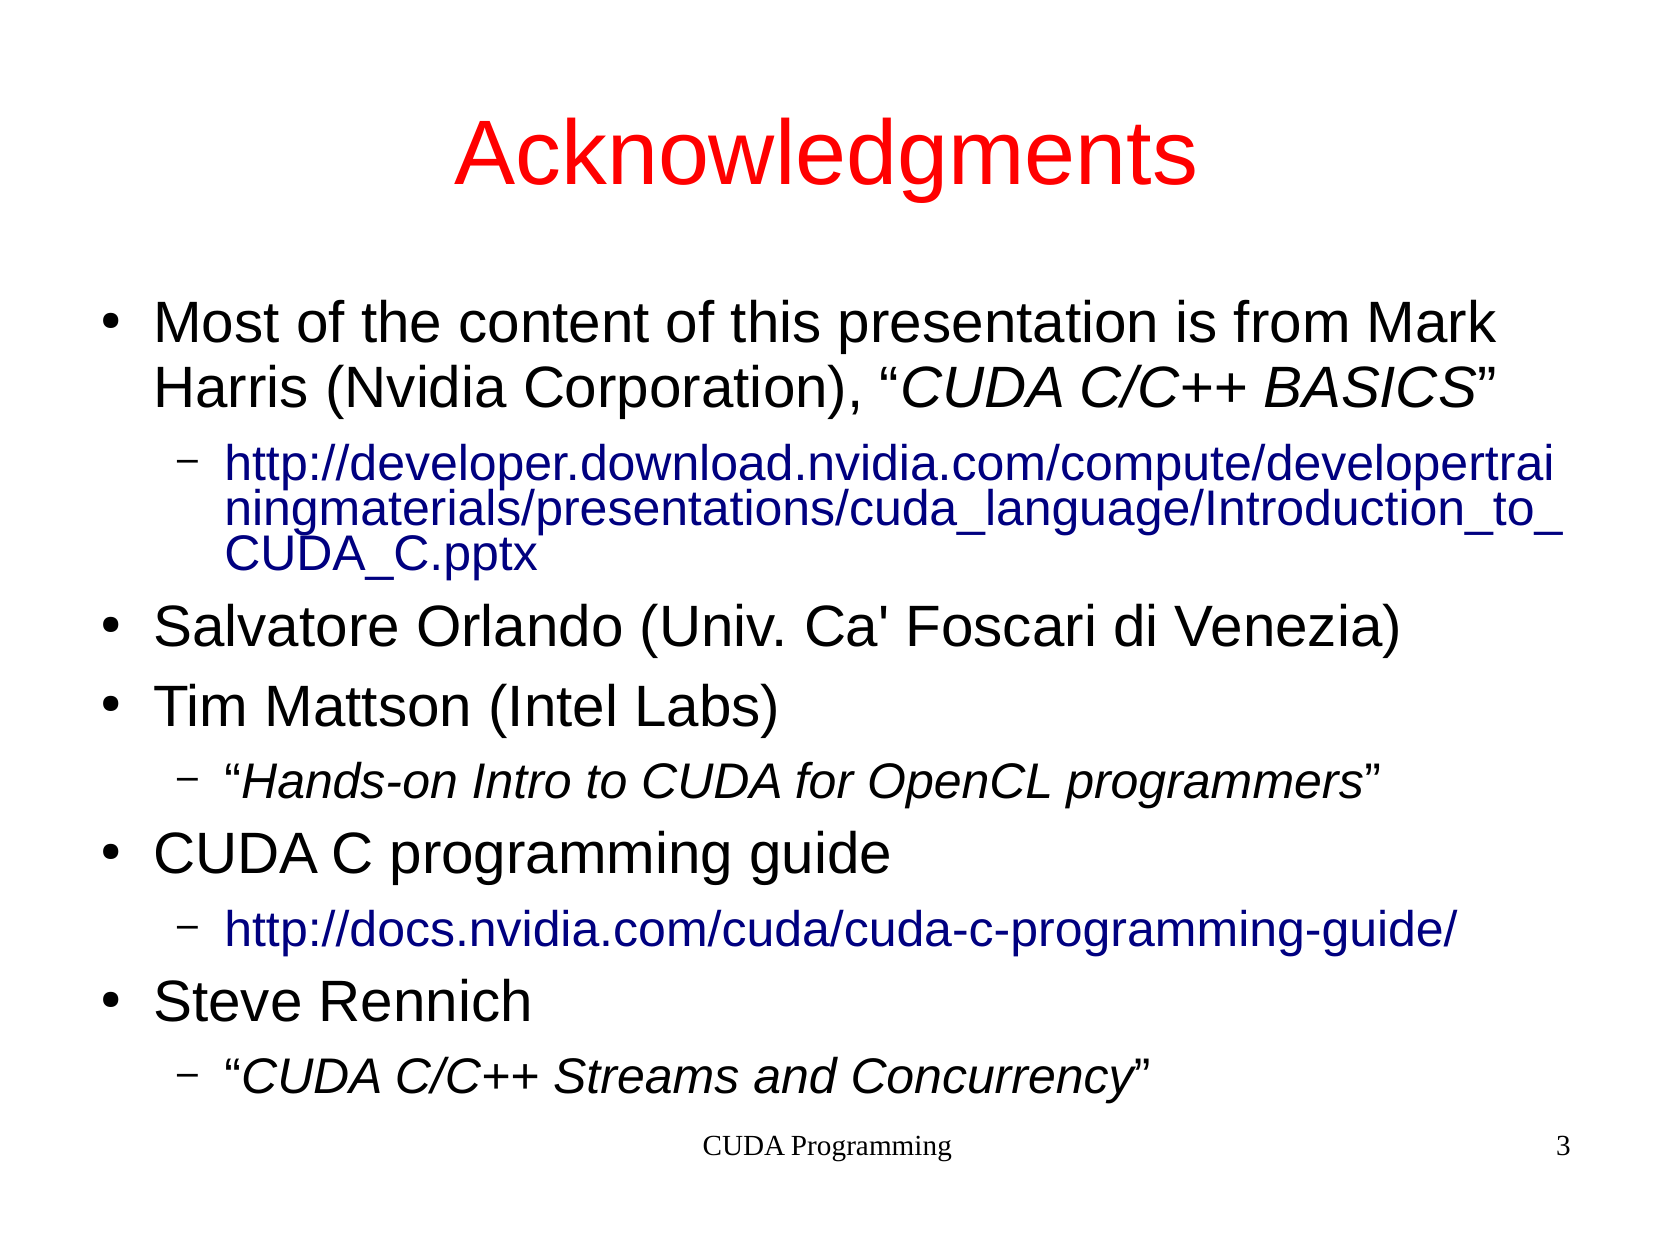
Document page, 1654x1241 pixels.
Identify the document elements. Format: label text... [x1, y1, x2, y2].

title Acknowledgments [82, 49, 1571, 257]
list Most of the content of this presentation is from Mark Harris (Nvidia Corporation), “CUDA C/C++ BASICS” http://developer.download.nvidia.com/compute/developertrainingmaterials/presentations/cuda_language/Introduction_to_CUDA_C.pptx Salvatore Orlando (Univ. Ca' Foscari di Venezia) Tim Mattson (Intel Labs) “Hands-on Intro to CUDA for OpenCL programmers” CUDA C programming guide http://docs.nvidia.com/cuda/cuda-c-programming-guide/ Steve Rennich “CUDA C/C++ Streams and Concurrency” [82, 290, 1571, 1109]
